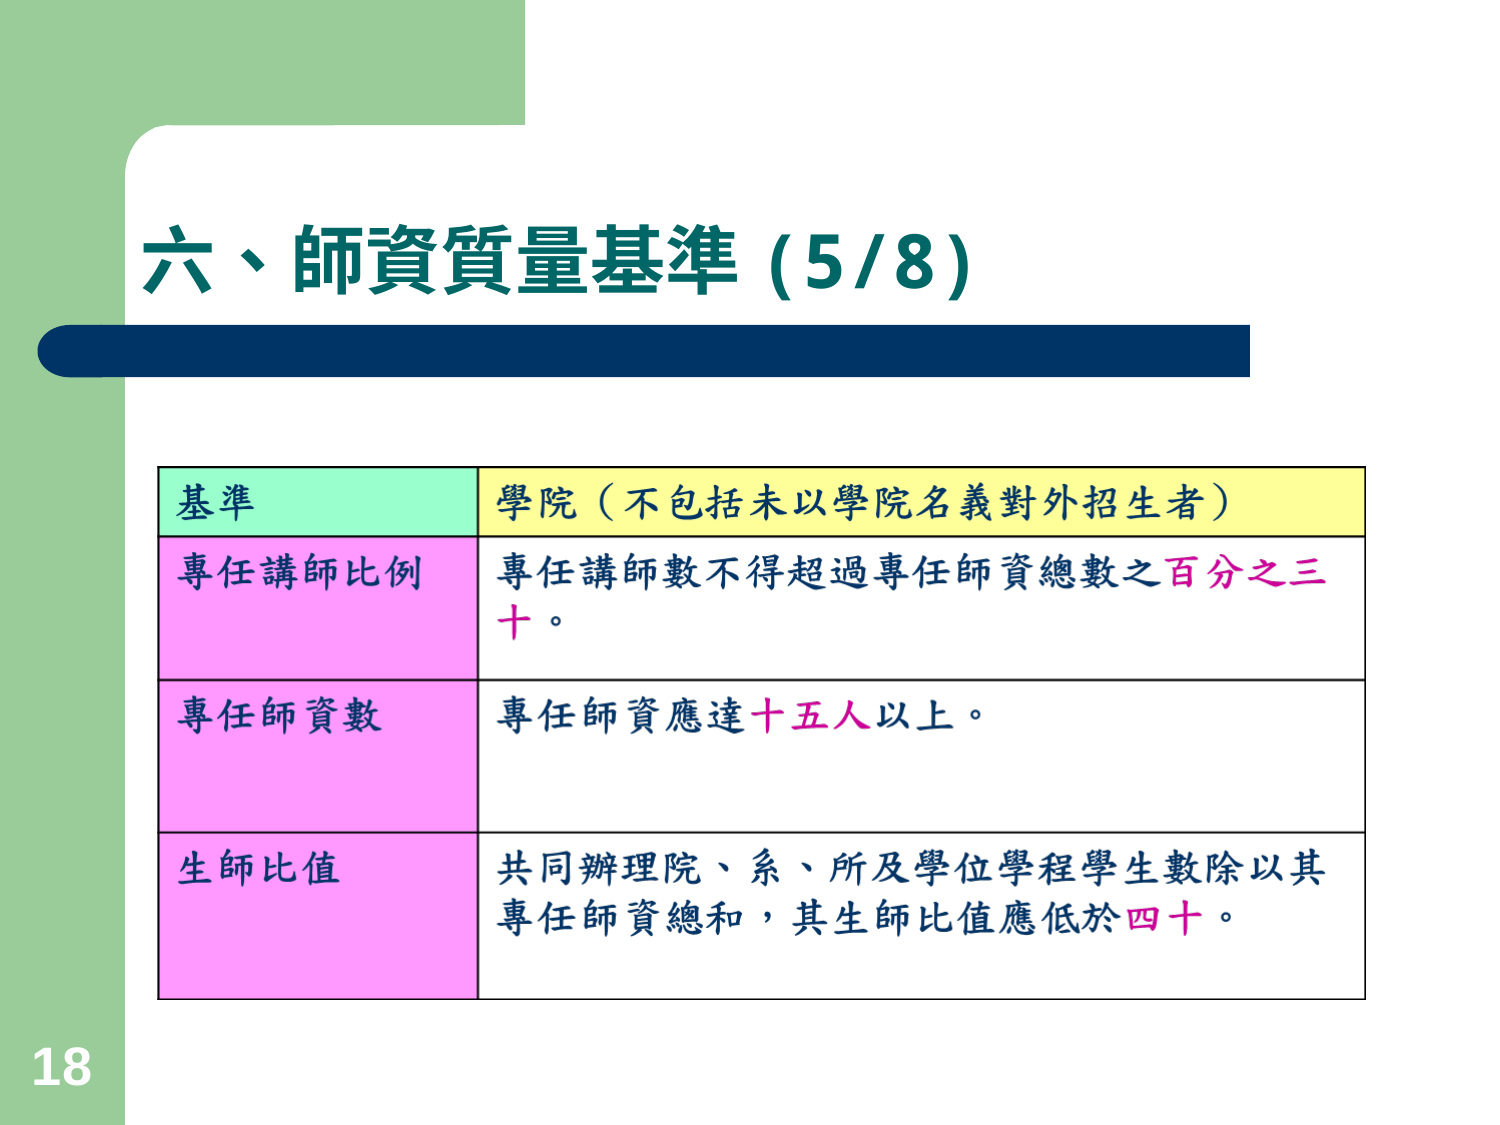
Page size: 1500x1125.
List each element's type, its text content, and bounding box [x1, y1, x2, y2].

text_box [13, 1023, 111, 1105]
title 六、師資質量基準(5/8) [125, 125, 1426, 313]
picture [148, 462, 1366, 1000]
